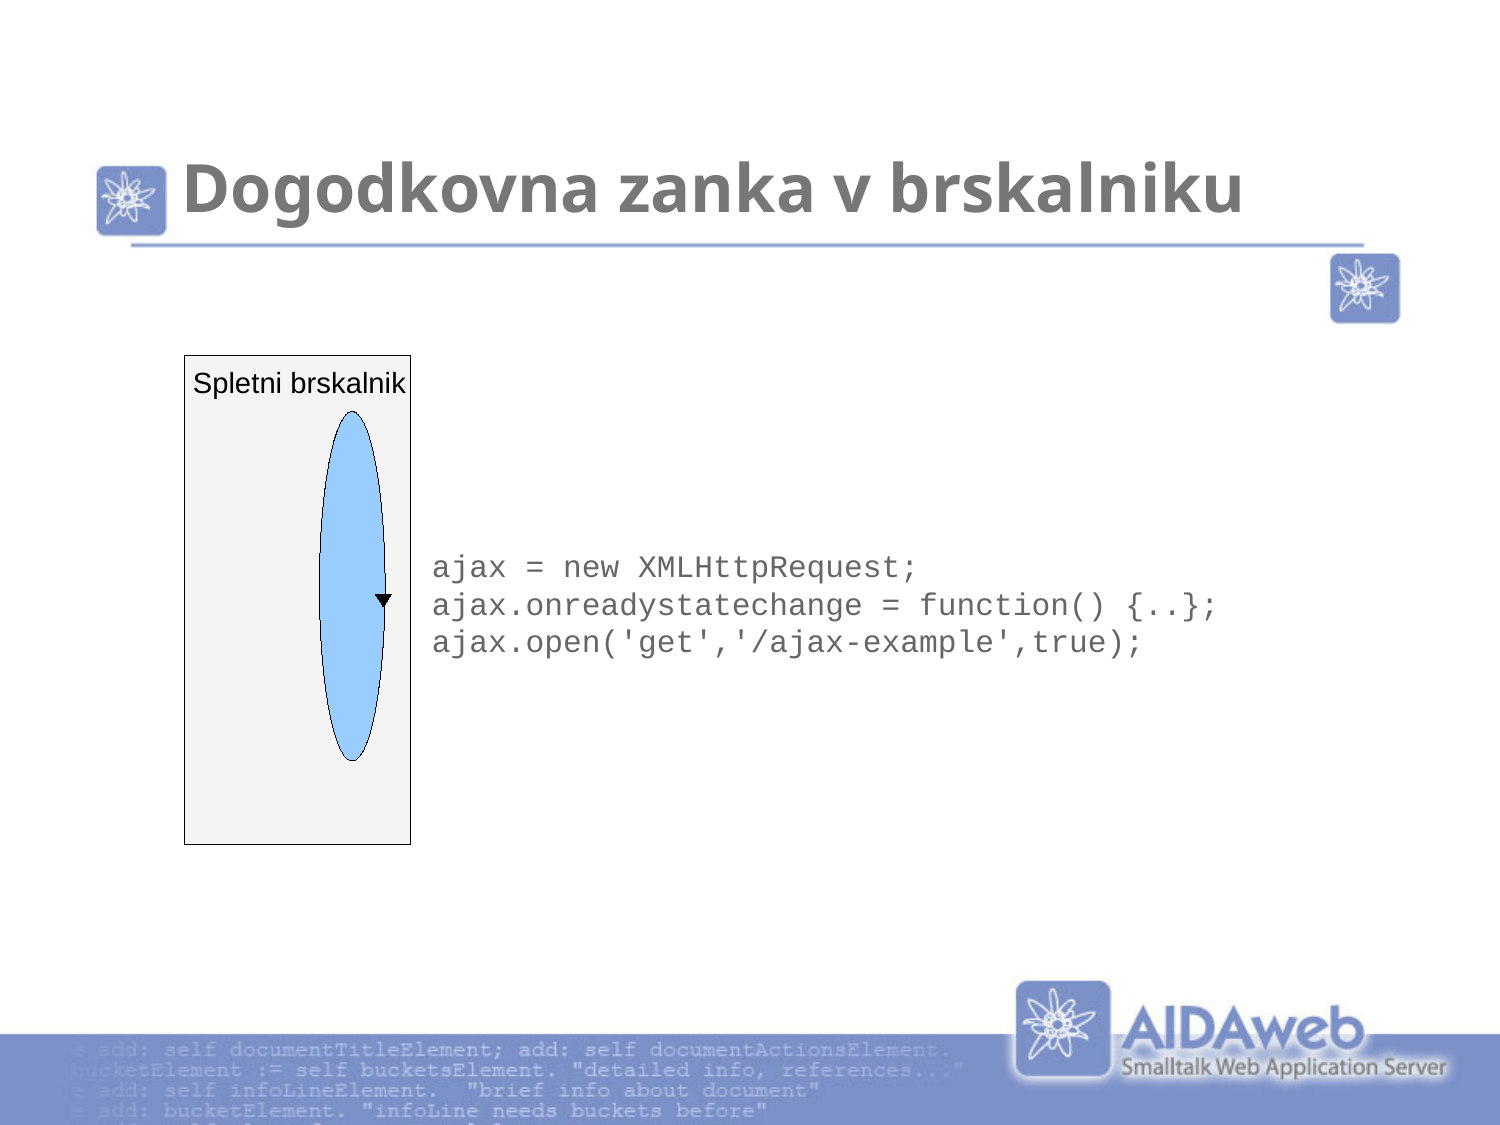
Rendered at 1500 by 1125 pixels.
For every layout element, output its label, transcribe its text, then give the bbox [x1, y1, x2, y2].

text_box Spletni brskalnik [178, 357, 481, 407]
title Dogodkovna zanka v brskalniku [181, 66, 1364, 244]
picture [0, 0, 1500, 1125]
text_box ajax = new XMLHttpRequest; ajax.onreadystatechange = function() {..}; ajax.open('get','/ajax-example',true); [417, 538, 1270, 667]
text_box [184, 407, 411, 845]
